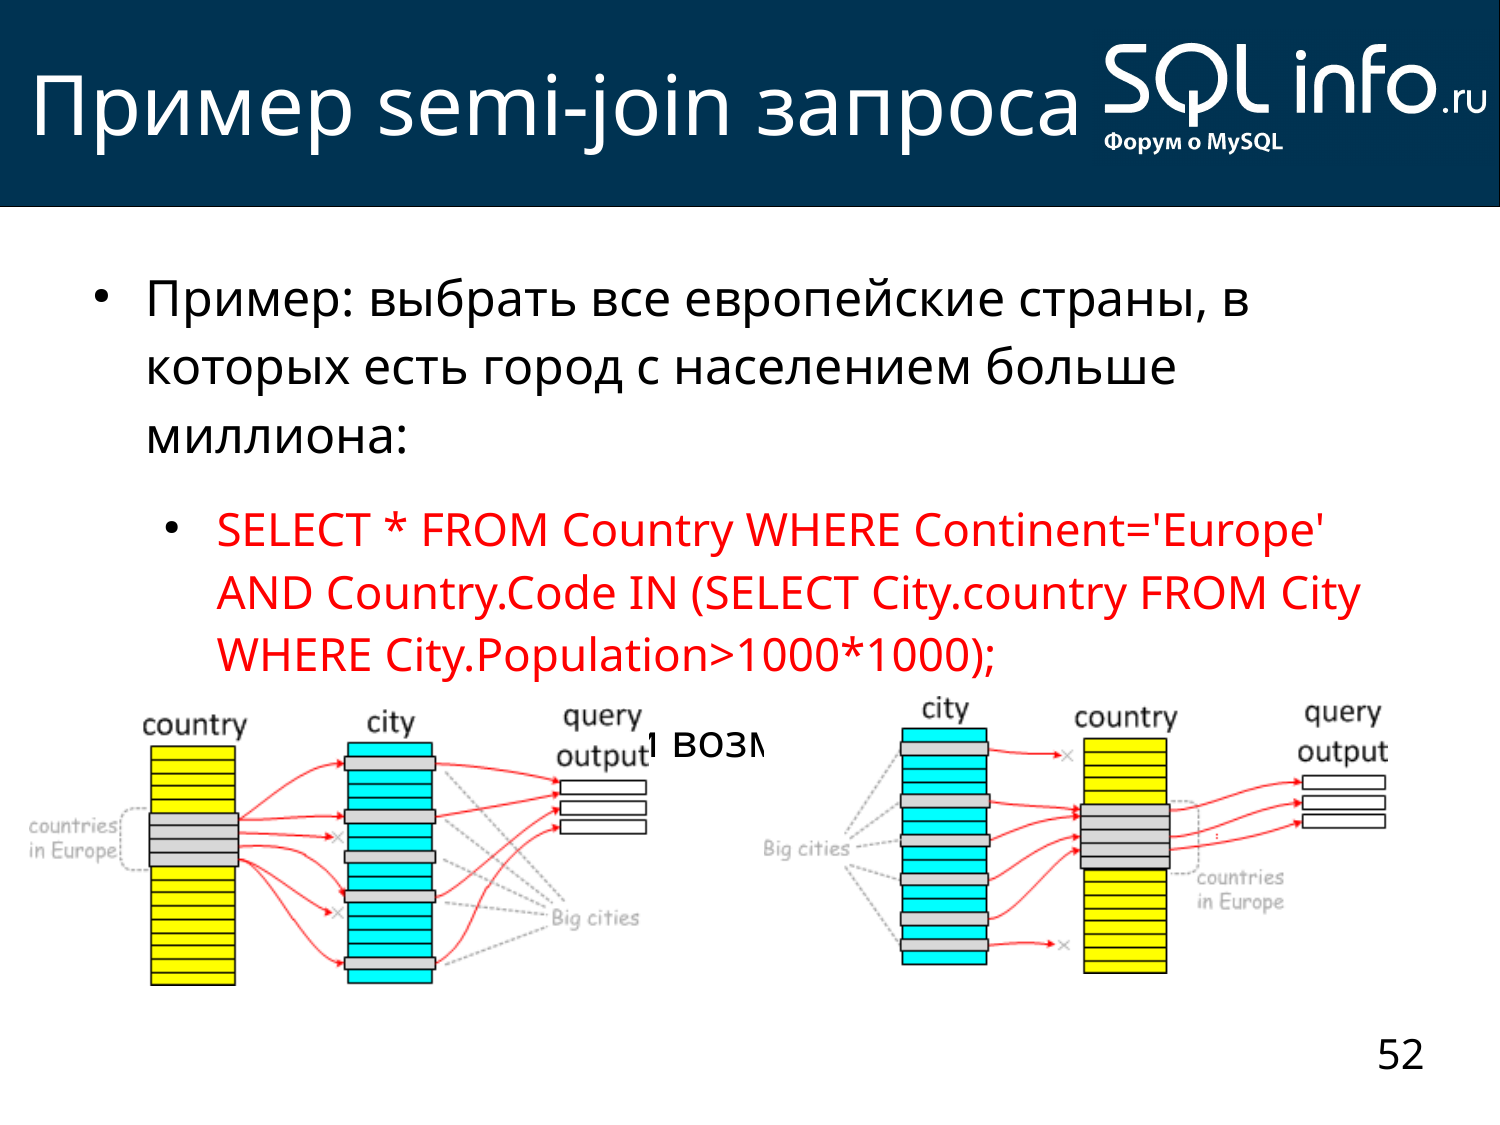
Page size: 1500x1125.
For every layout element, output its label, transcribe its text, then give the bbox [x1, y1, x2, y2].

picture [764, 696, 1388, 974]
picture [1093, 29, 1495, 166]
list Пример: выбрать все европейские страны, в которых есть город с населением больше миллиона: SELECT * FROM Country WHERE Continent='Europe' AND Country.Code IN (SELECT City.country FROM City WHERE City.Population>1000*1000); алгоритмически возможно два порядка исполнения [75, 263, 1425, 916]
picture [29, 708, 649, 986]
title Пример semi-join запроса [29, 0, 1093, 207]
